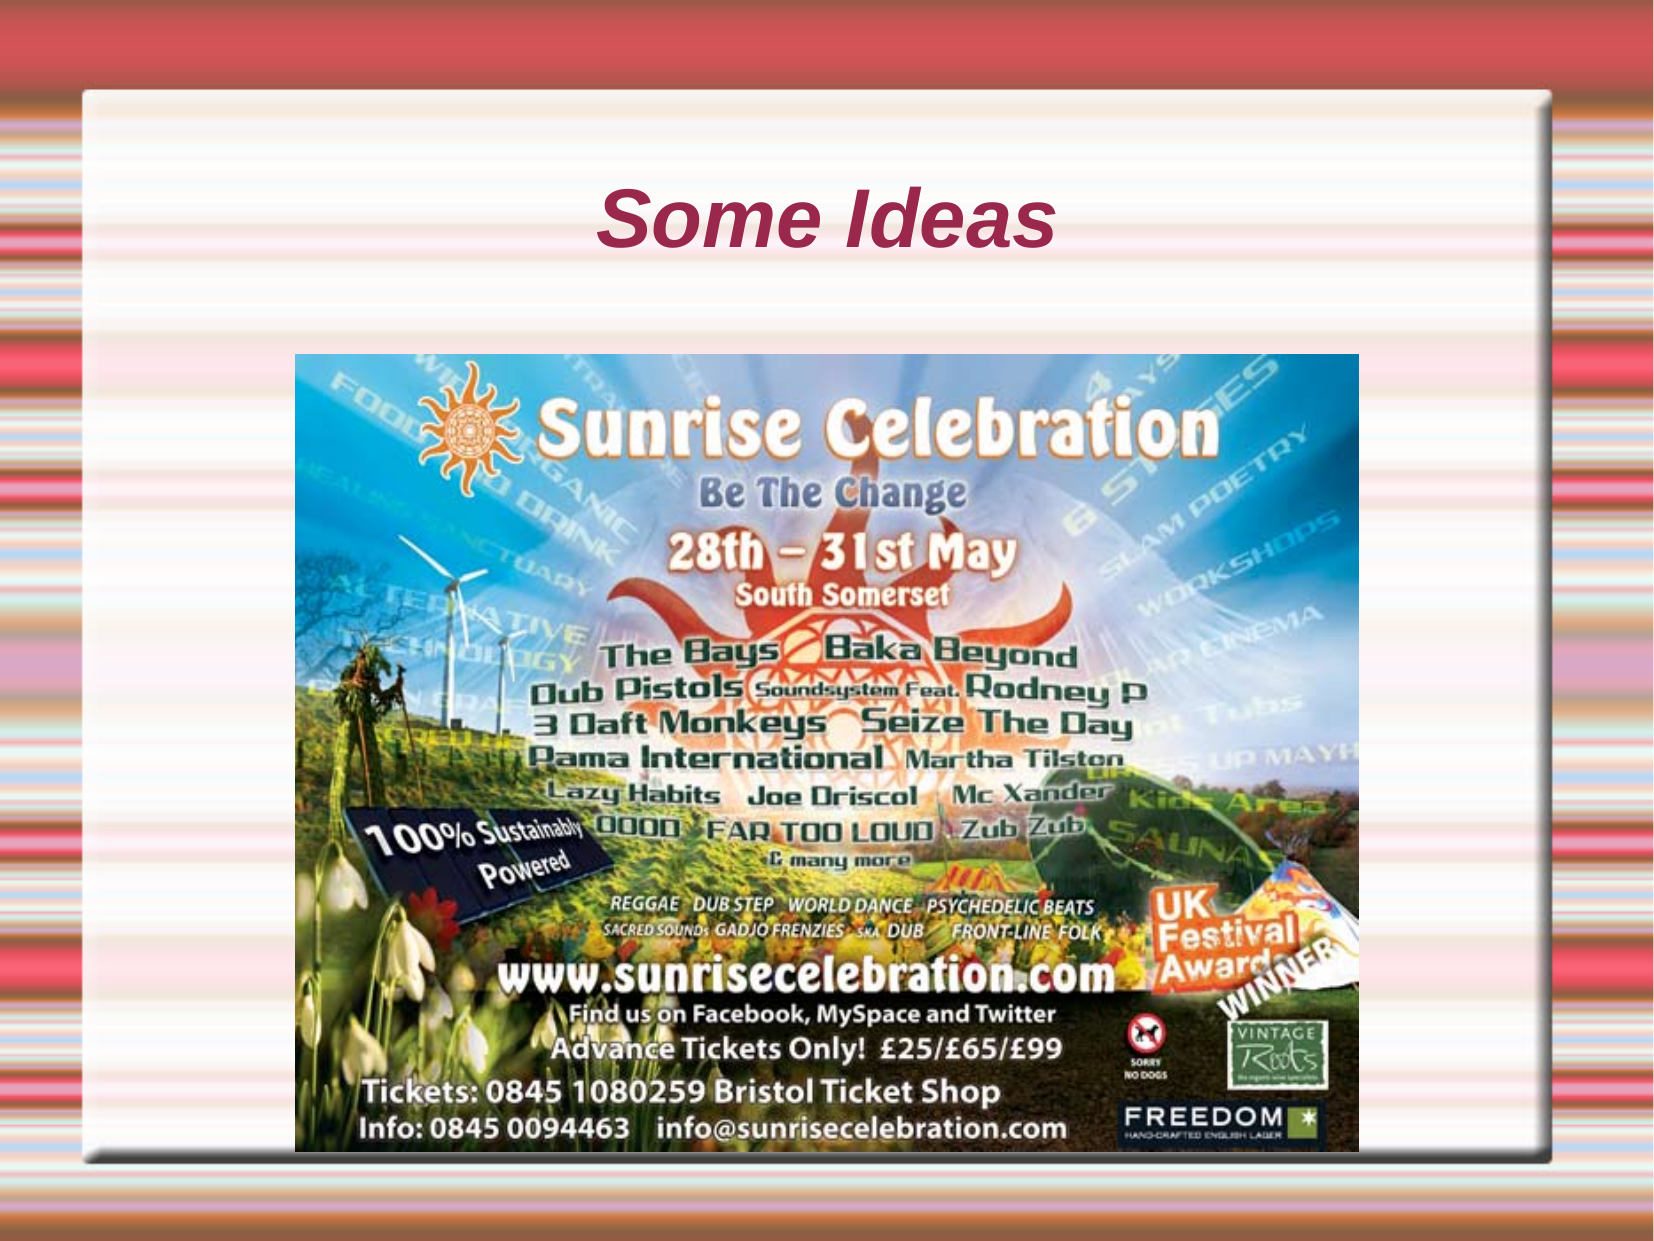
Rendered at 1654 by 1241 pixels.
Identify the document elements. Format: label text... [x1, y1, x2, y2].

title Some Ideas [121, 114, 1534, 322]
picture [0, 0, 1654, 1241]
